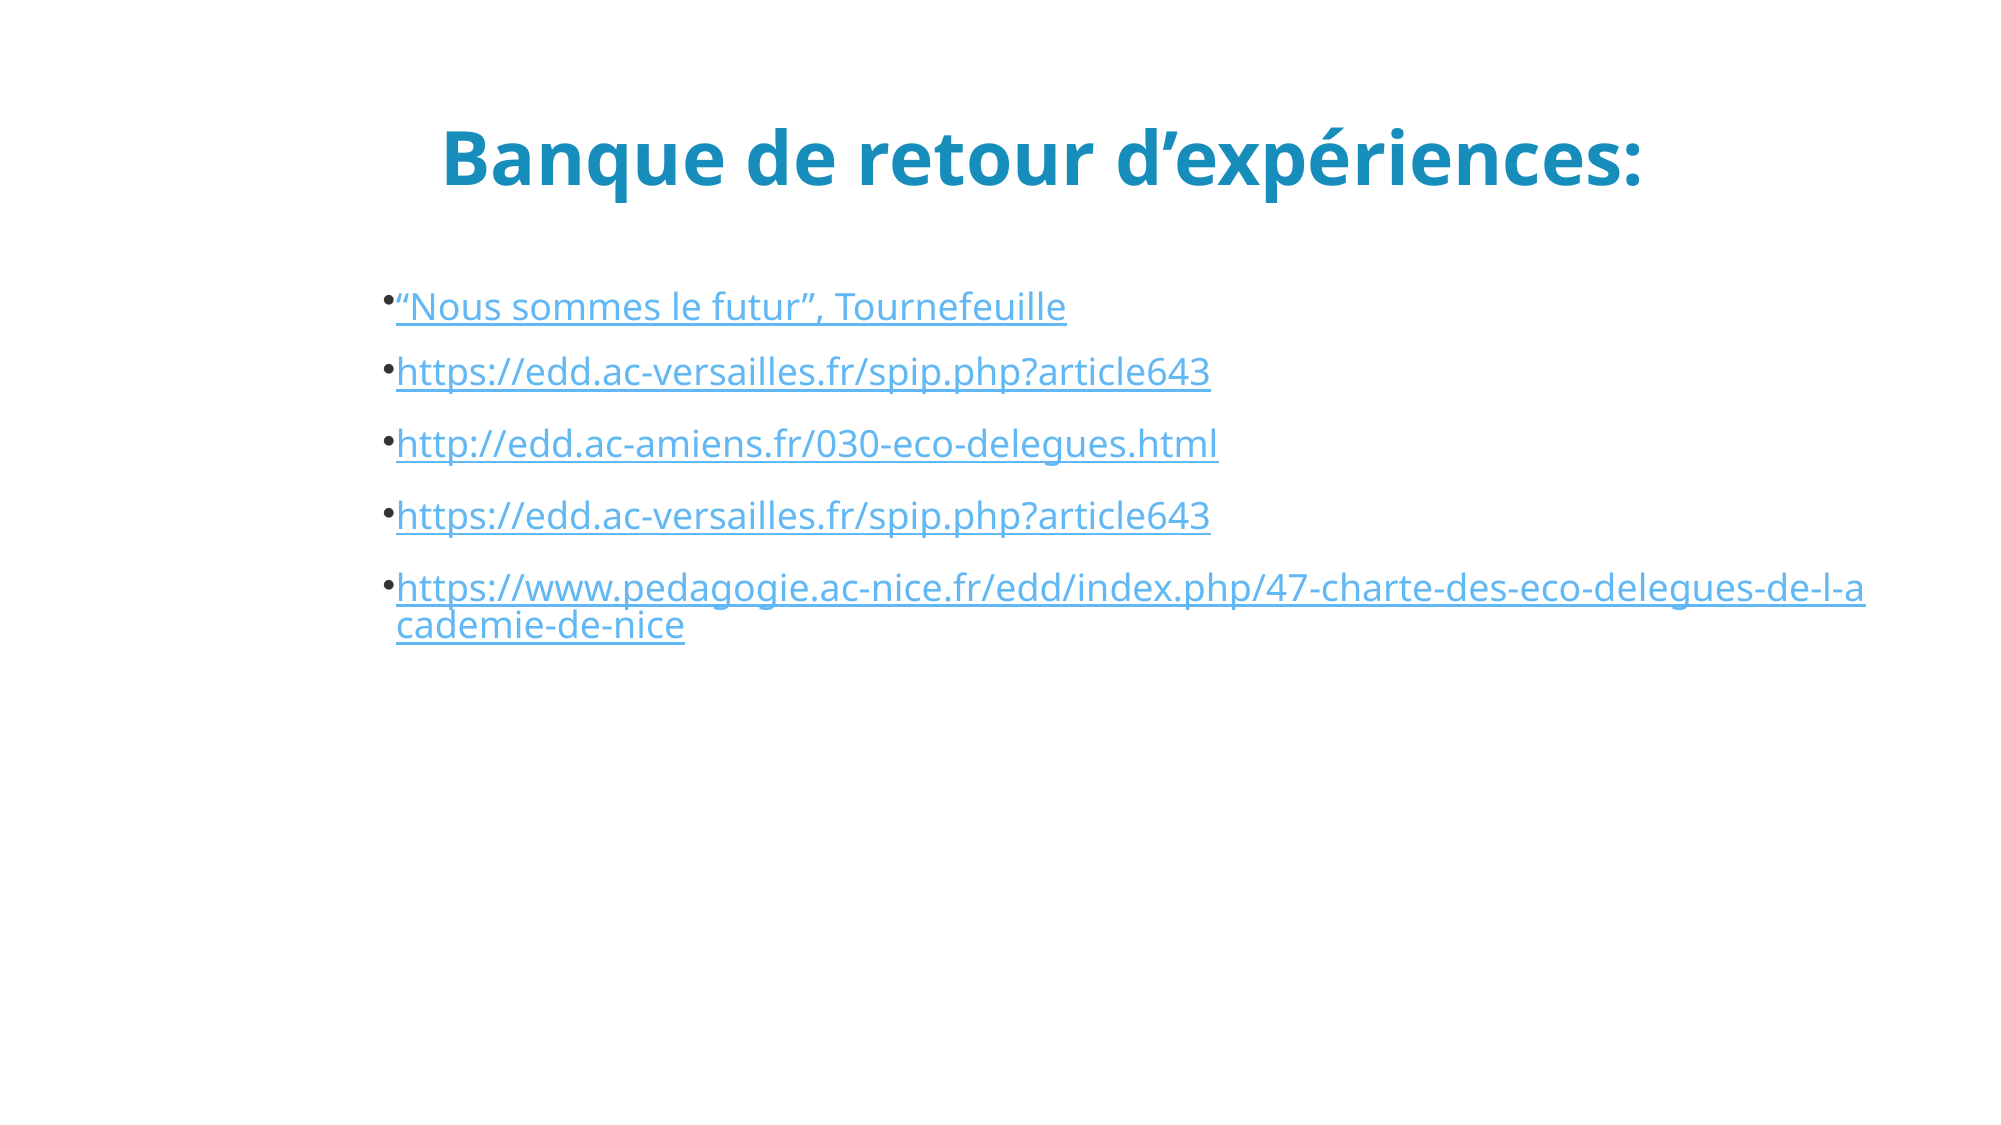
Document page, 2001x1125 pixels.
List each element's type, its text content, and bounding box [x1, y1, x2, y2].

title Banque de retour d’expériences: [425, 102, 1888, 275]
list “Nous sommes le futur”, Tournefeuille https://edd.ac-versailles.fr/spip.php?article643 http://edd.ac-amiens.fr/030-eco-delegues.html https://edd.ac-versailles.fr/spip.php?article643 https://www.pedagogie.ac-nice.fr/edd/index.php/47-charte-des-eco-delegues-de-l-academie-de-nice [367, 275, 1888, 945]
